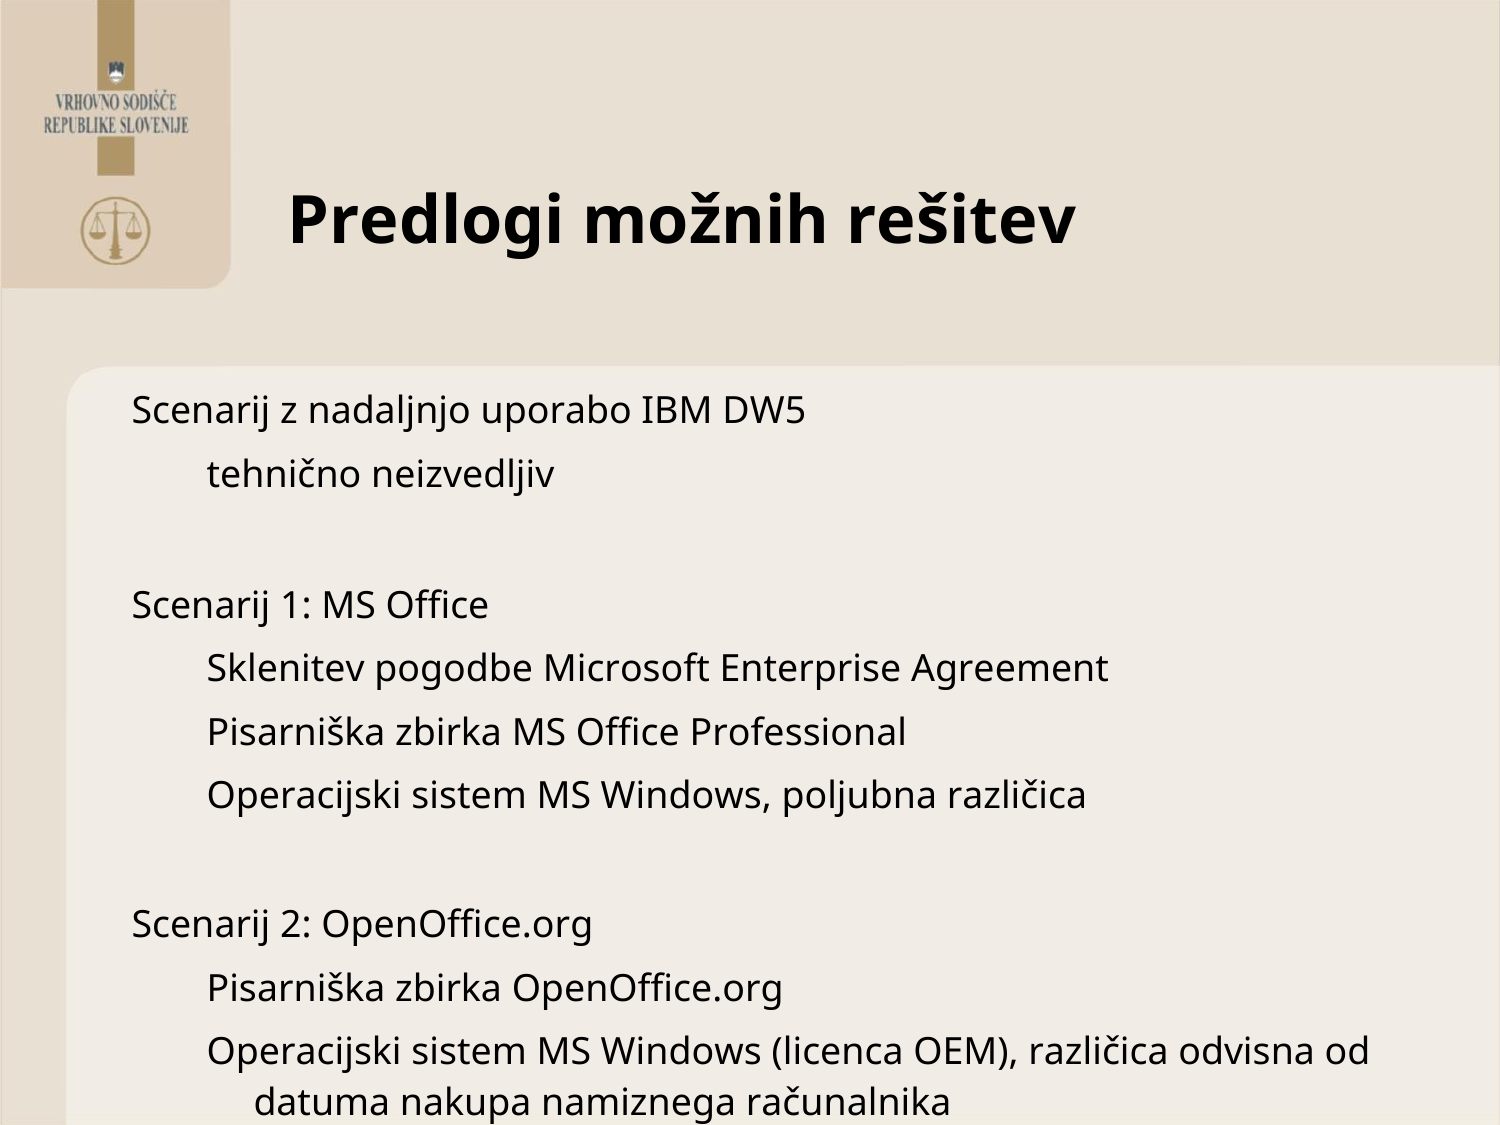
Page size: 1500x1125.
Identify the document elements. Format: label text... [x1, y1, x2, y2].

list Scenarij z nadaljnjo uporabo IBM DW5 tehnično neizvedljiv Scenarij 1: MS Office Sklenitev pogodbe Microsoft Enterprise Agreement Pisarniška zbirka MS Office Professional Operacijski sistem MS Windows, poljubna različica Scenarij 2: OpenOffice.org Pisarniška zbirka OpenOffice.org Operacijski sistem MS Windows (licenca OEM), različica odvisna od datuma nakupa namiznega računalnika [131, 383, 1418, 1075]
picture [0, 0, 1500, 1125]
title Predlogi možnih rešitev [287, 174, 1463, 263]
